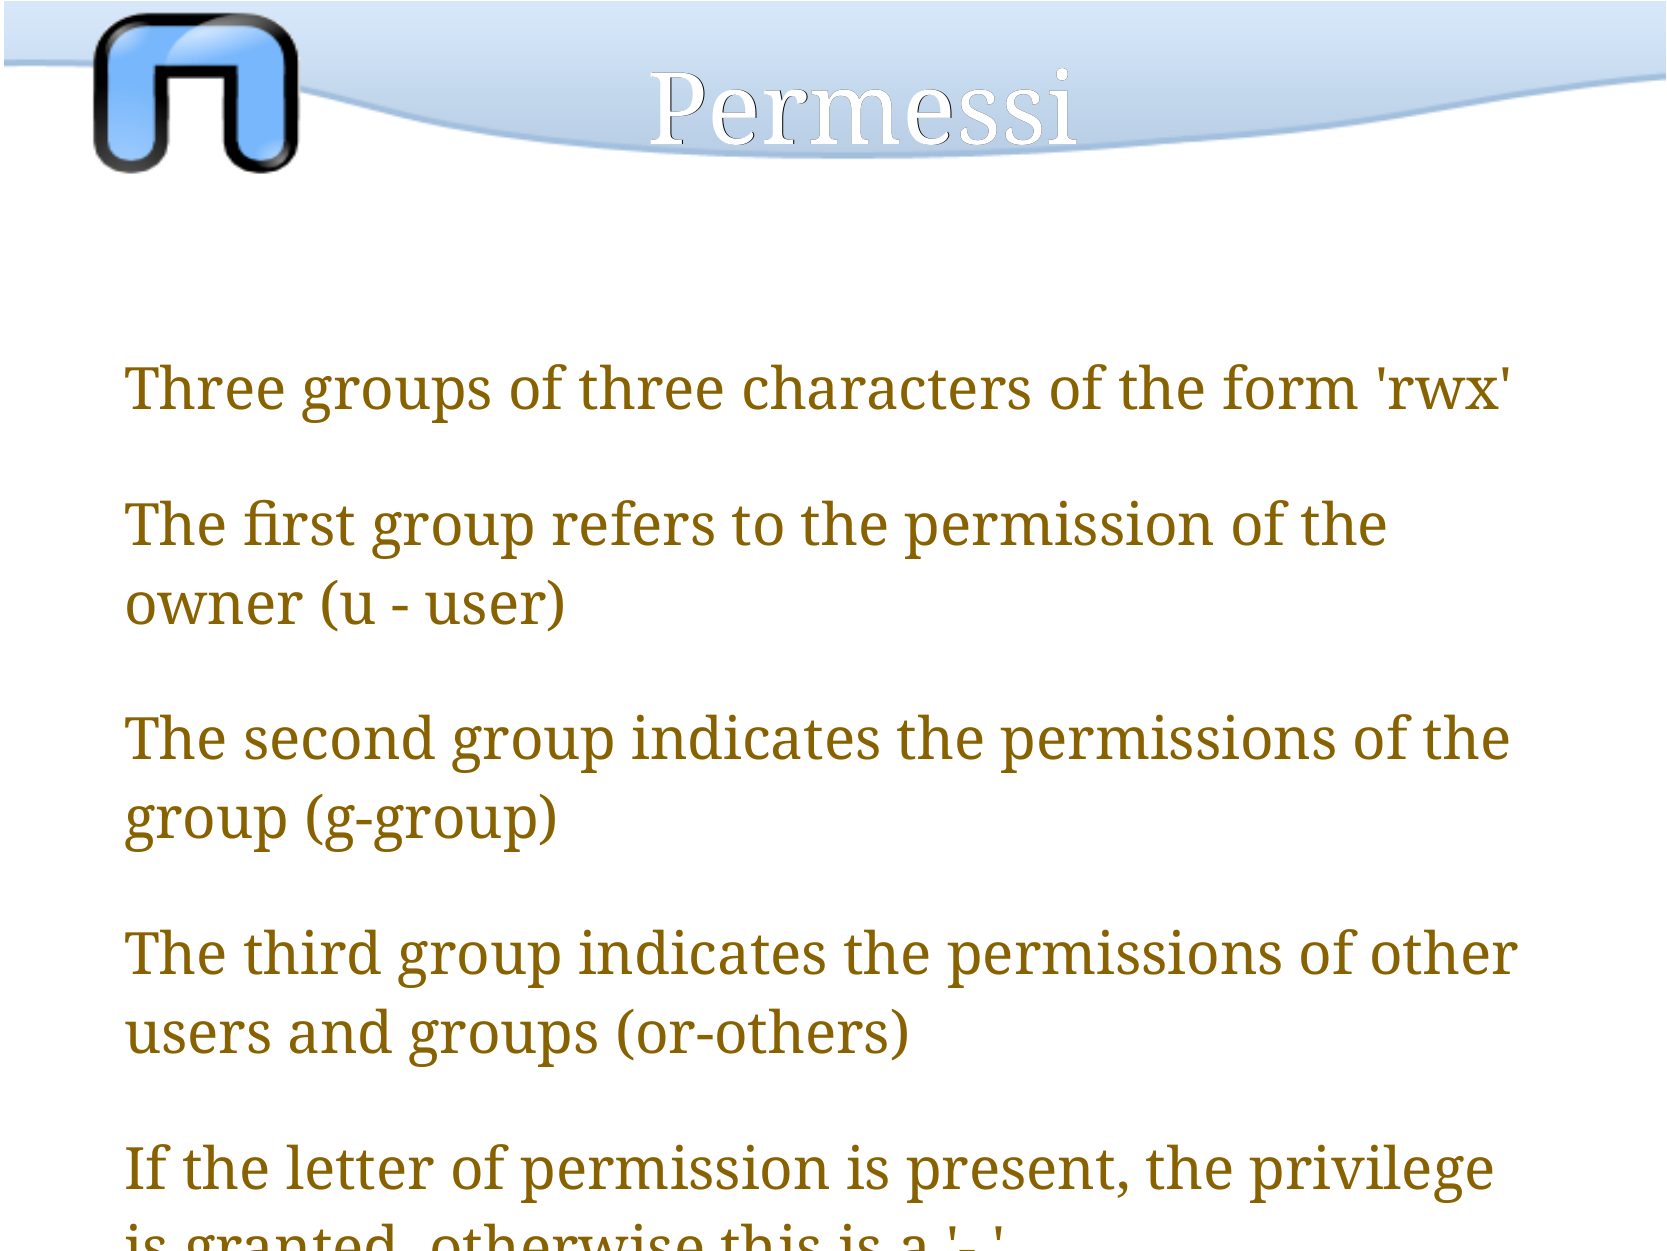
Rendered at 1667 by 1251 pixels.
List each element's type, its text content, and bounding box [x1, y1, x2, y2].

text_box Permessi [446, 29, 1280, 283]
list Three groups of three characters of the form 'rwx' The first group refers to the permission of the owner (u - user) The second group indicates the permissions of the group (g-group) The third group indicates the permissions of other users and groups (or-others) If the letter of permission is present, the privilege is granted, otherwise this is a '- ' [124, 347, 1548, 1251]
picture [0, 0, 1667, 1251]
